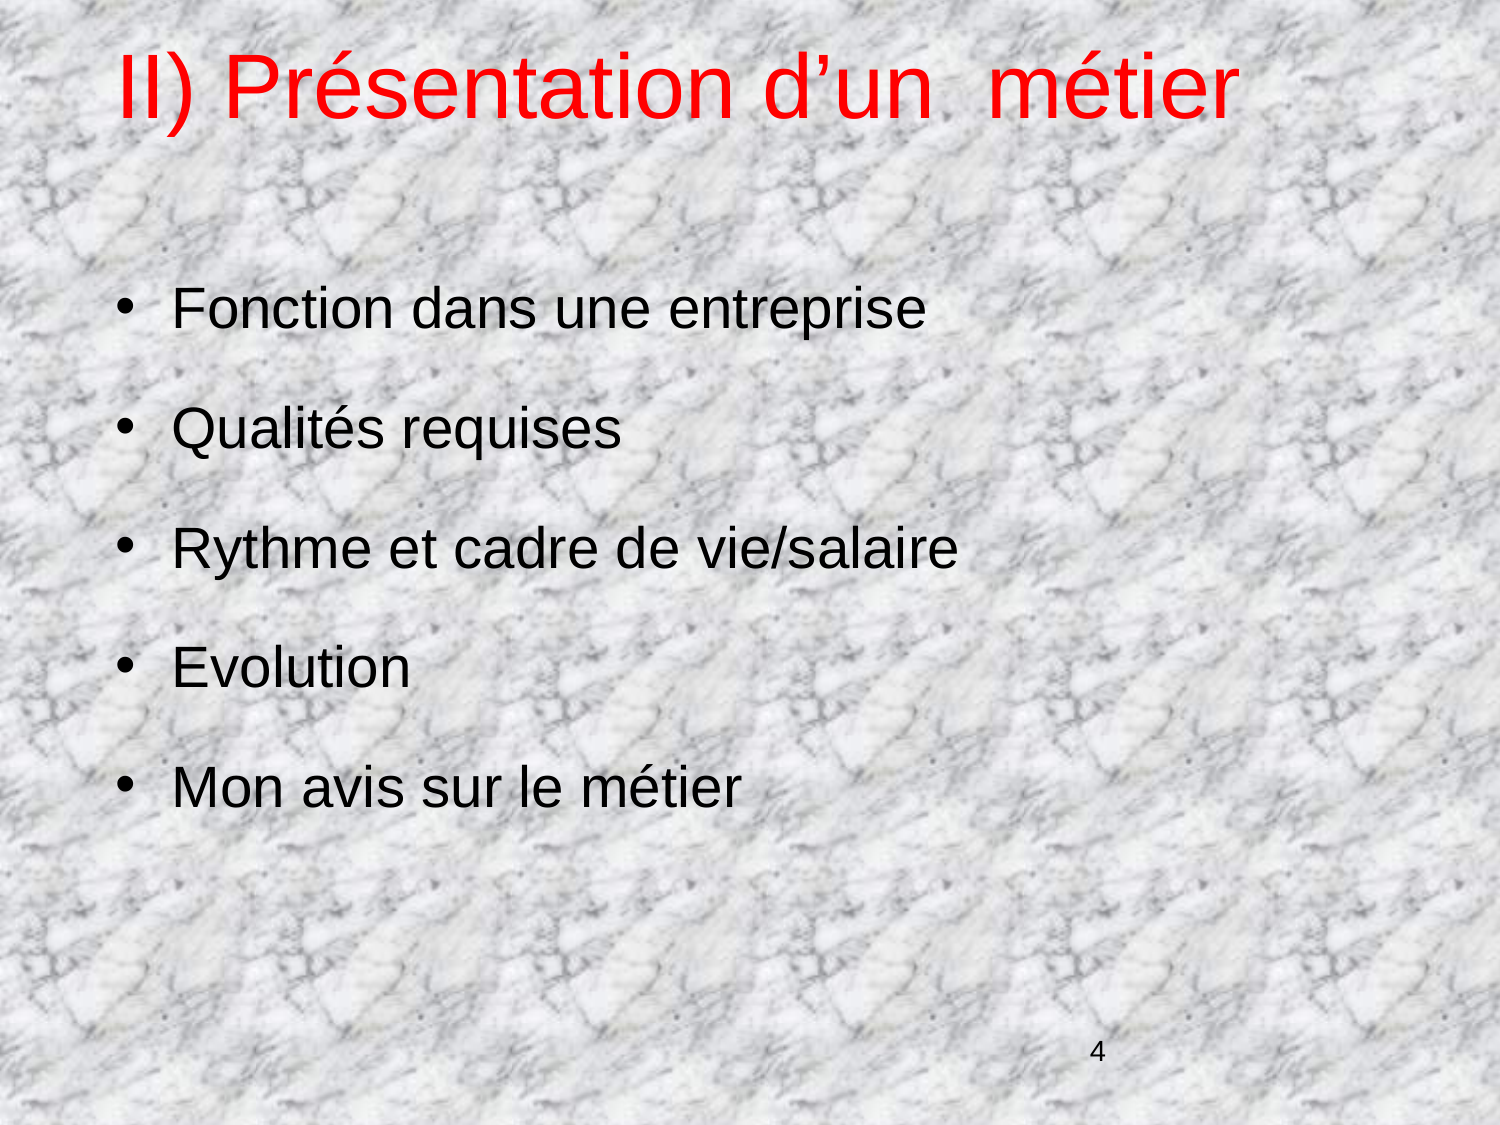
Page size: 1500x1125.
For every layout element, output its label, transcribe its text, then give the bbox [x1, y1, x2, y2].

picture [0, 0, 1500, 1125]
text_box II) Présentation d’un métier Fonction dans une entreprise Qualités requises Rythme et cadre de vie/salaire Evolution Mon avis sur le métier [100, 19, 1451, 1047]
text_box <numéro> [1074, 1024, 1426, 1103]
